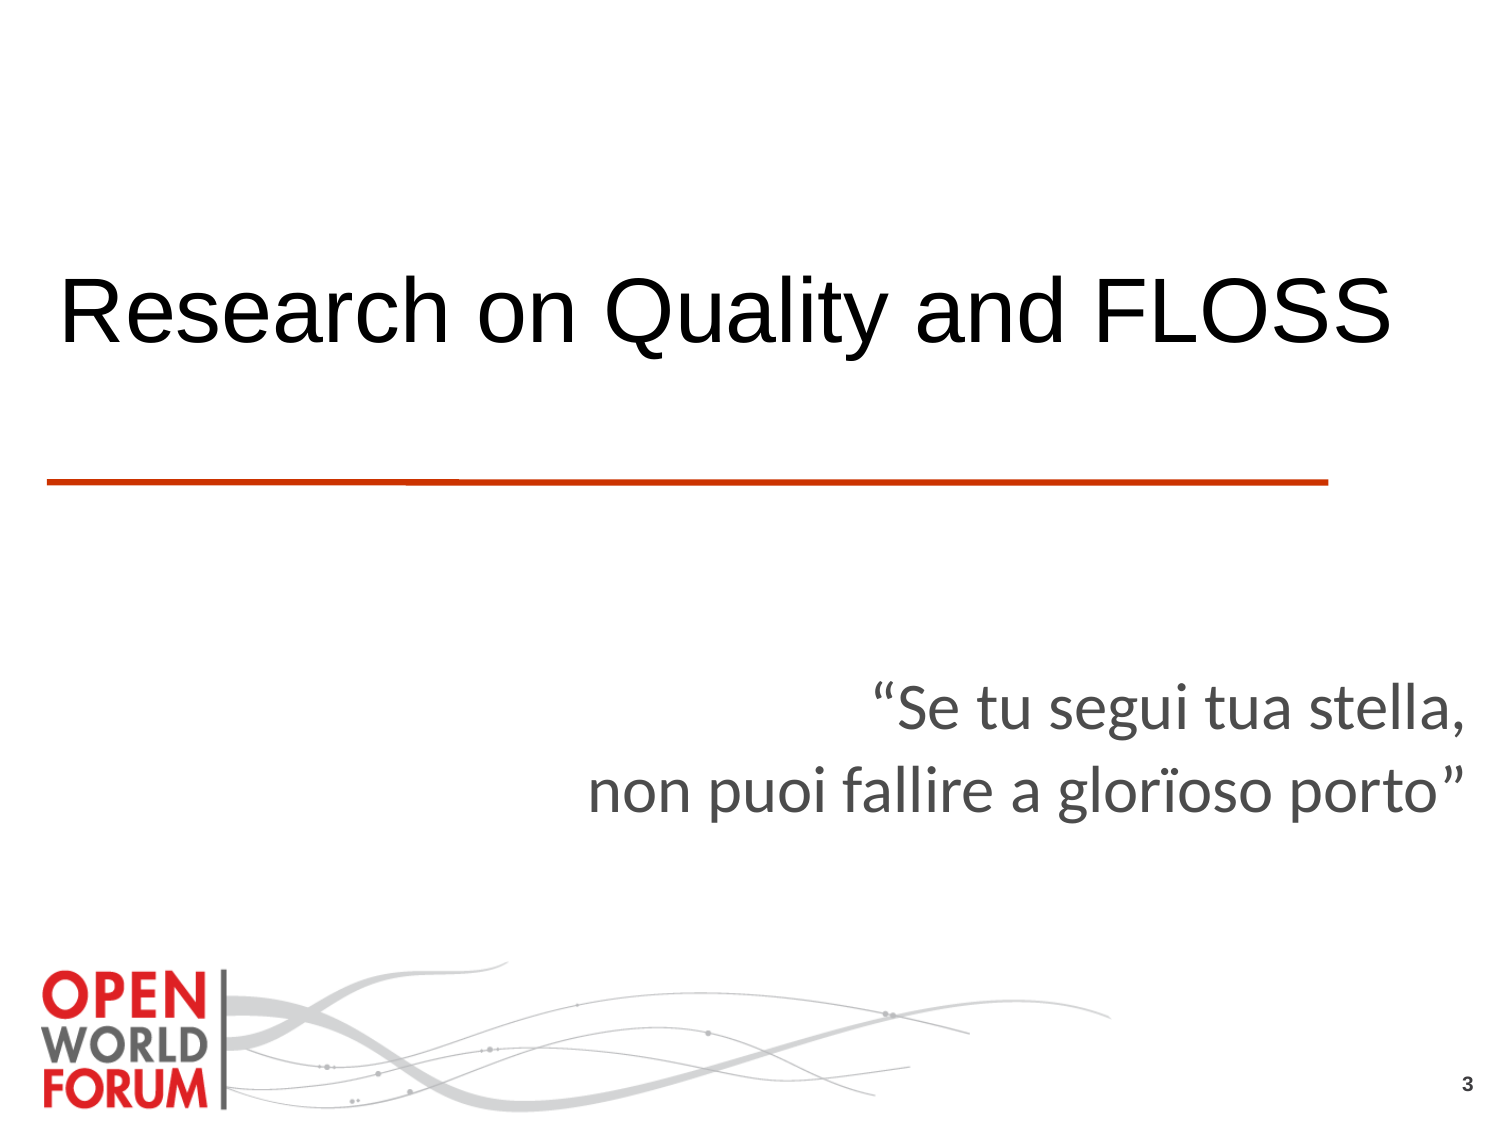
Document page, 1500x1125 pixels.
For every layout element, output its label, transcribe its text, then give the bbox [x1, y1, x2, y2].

list “Se tu segui tua stella, non puoi fallire a glorïoso porto” [118, 679, 1469, 886]
title Research on Quality and FLOSS [59, 224, 1409, 398]
picture [41, 957, 1112, 1119]
